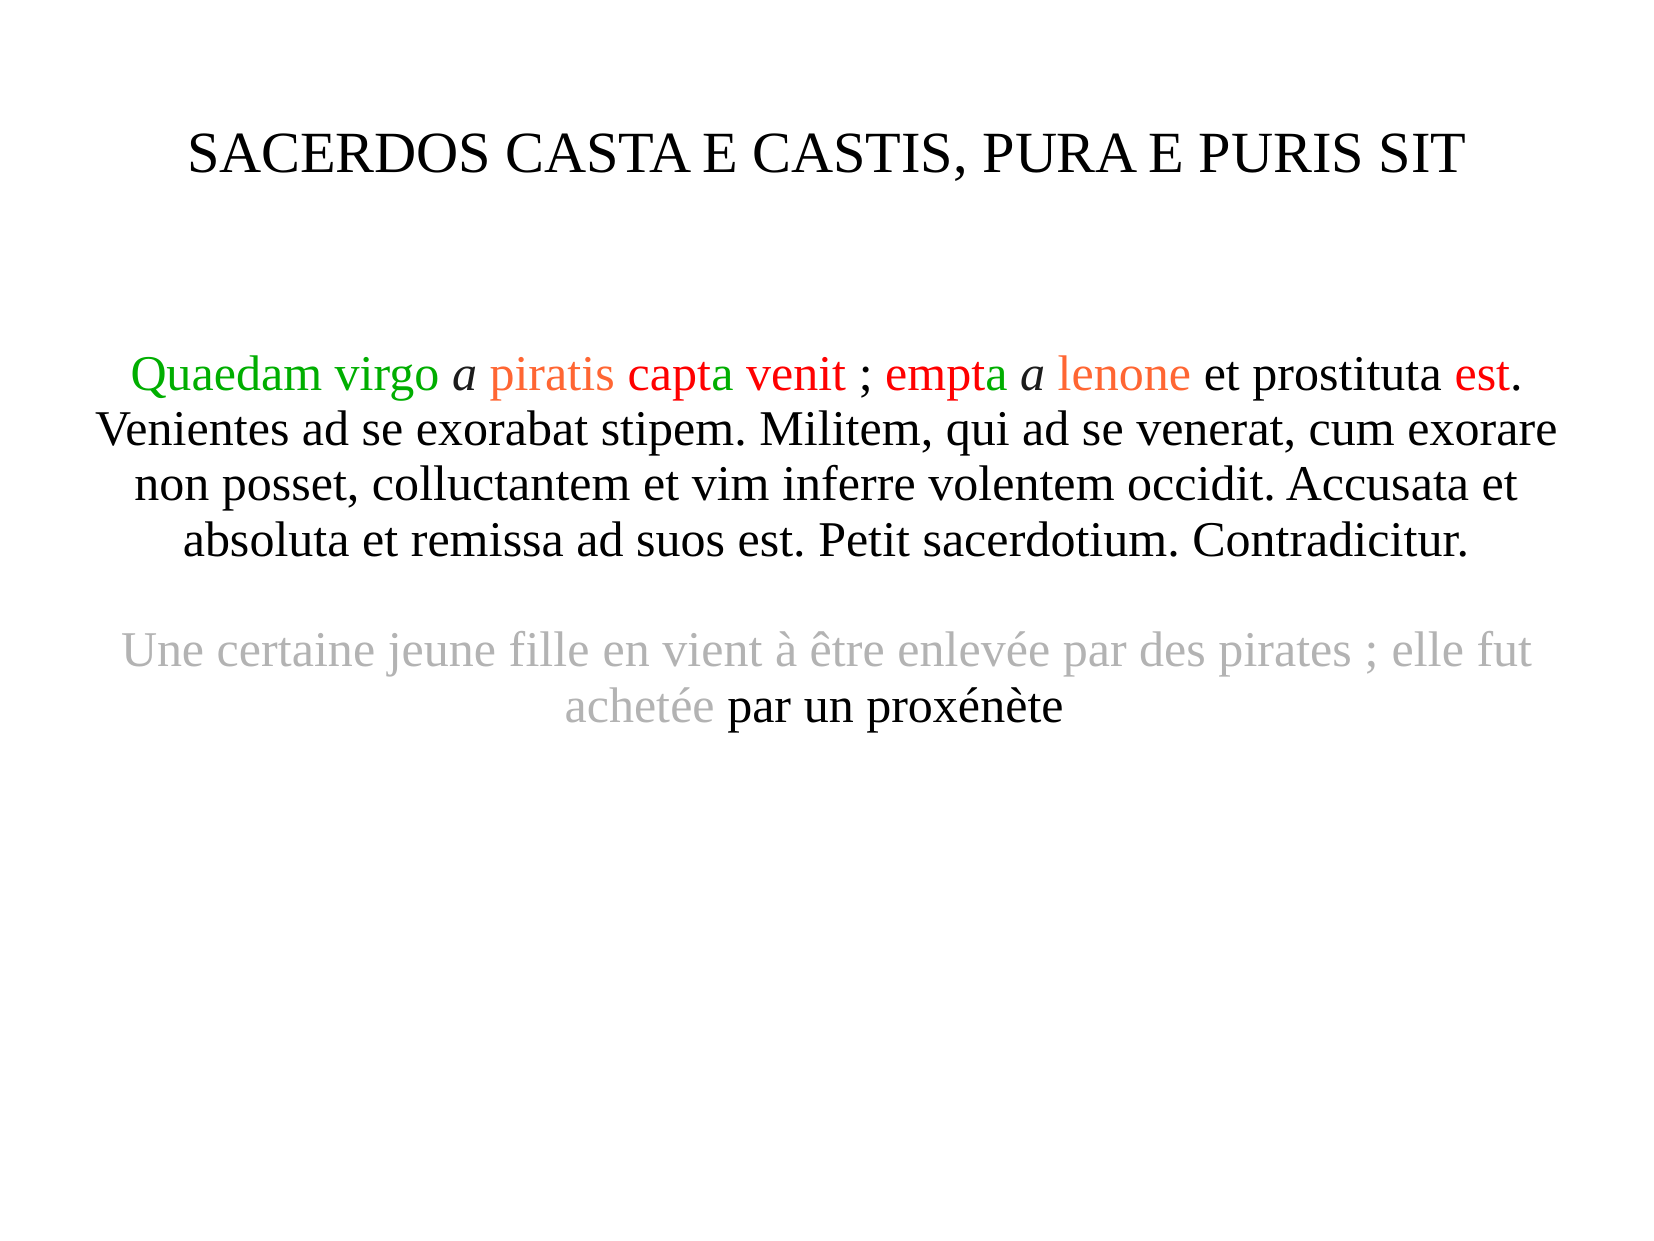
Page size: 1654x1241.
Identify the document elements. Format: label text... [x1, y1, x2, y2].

subtitle Quaedam virgo a piratis capta venit ; empta a lenone et prostituta est. Venientes ad se exorabat stipem. Militem, qui ad se venerat, cum exorare non posset, colluctantem et vim inferre volentem occidit. Accusata et absoluta et remissa ad suos est. Petit sacerdotium. Contradicitur. Une certaine jeune fille en vient à être enlevée par des pirates ; elle fut achetée par un proxénète [82, 290, 1571, 1010]
title SACERDOS CASTA E CASTIS, PURA E PURIS SIT [82, 49, 1571, 257]
